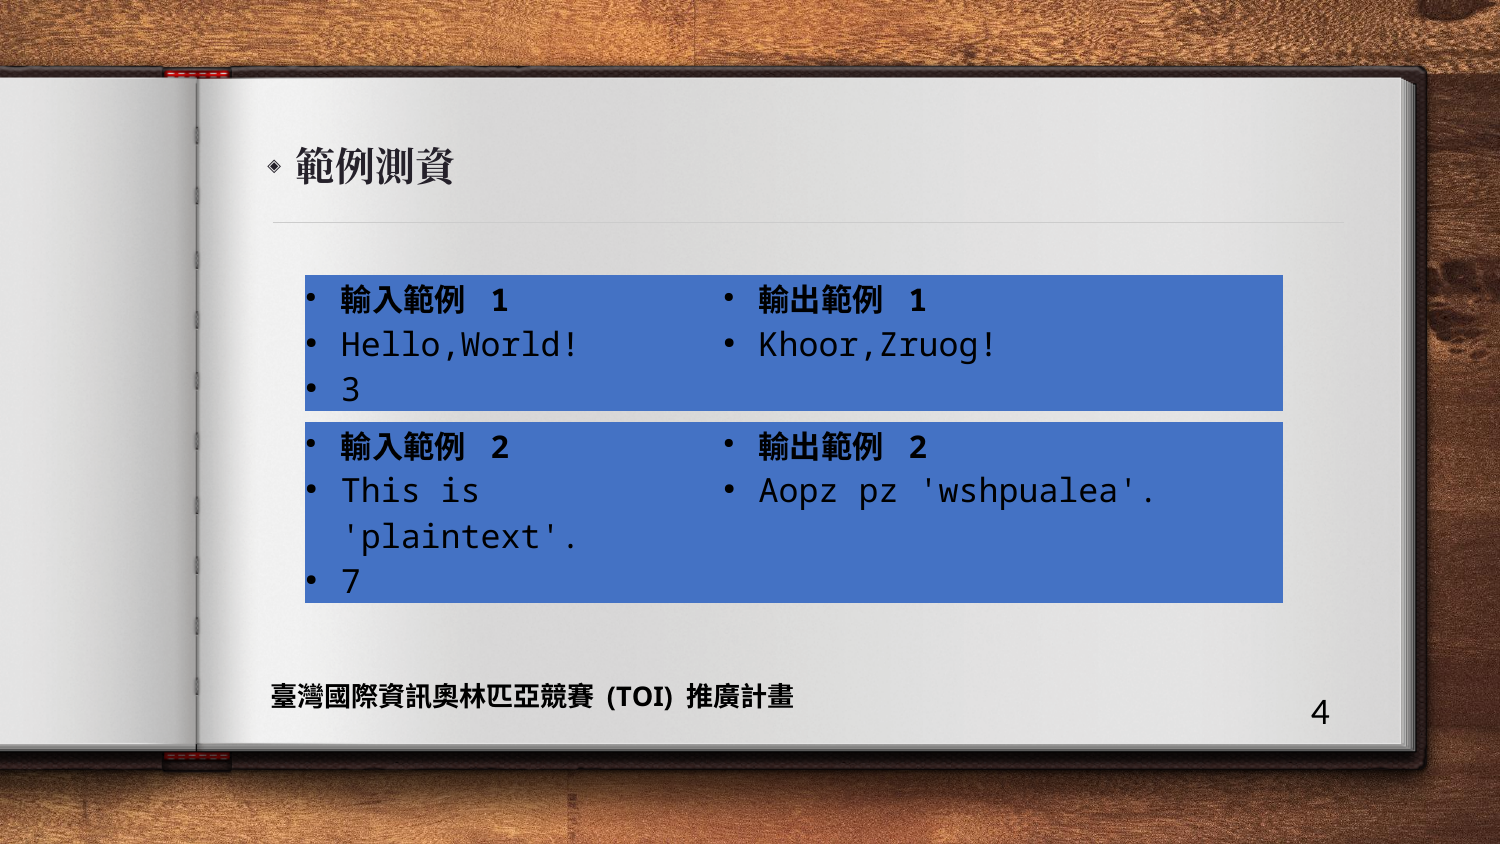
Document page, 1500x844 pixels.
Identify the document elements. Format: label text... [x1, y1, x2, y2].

text_box 4 [1295, 672, 1386, 737]
list 範例測資 [252, 126, 1194, 205]
table_header 輸入範例 1 Hello,World! 3 [305, 275, 723, 411]
table_header 輸出範例 1 Khoor,Zruog! [723, 275, 1283, 411]
table_header 輸入範例 2 This is 'plaintext'. 7 [305, 422, 723, 603]
table_header 輸出範例 2 Aopz pz 'wshpualea'. [723, 422, 1283, 603]
